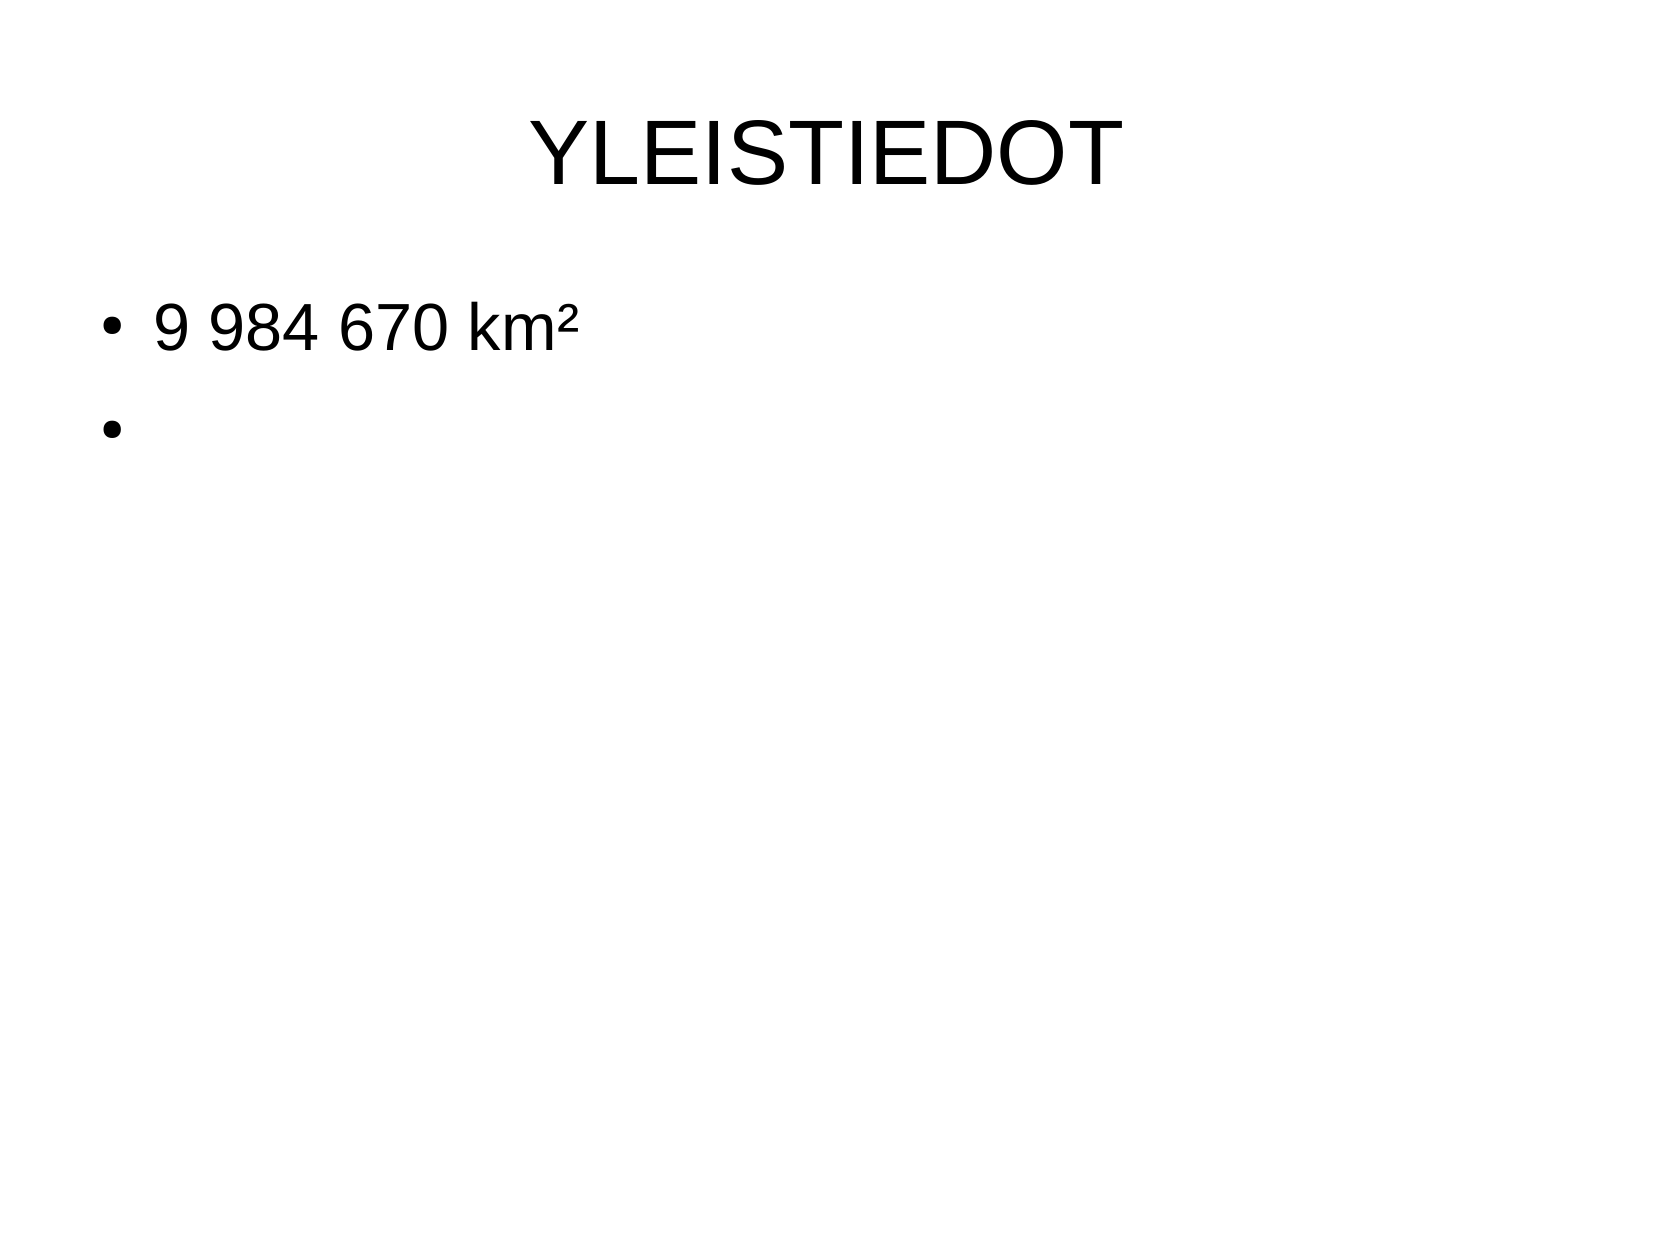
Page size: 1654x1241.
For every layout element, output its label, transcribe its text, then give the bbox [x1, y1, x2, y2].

title YLEISTIEDOT [82, 49, 1571, 257]
list 9 984 670 km² [82, 290, 1571, 1010]
